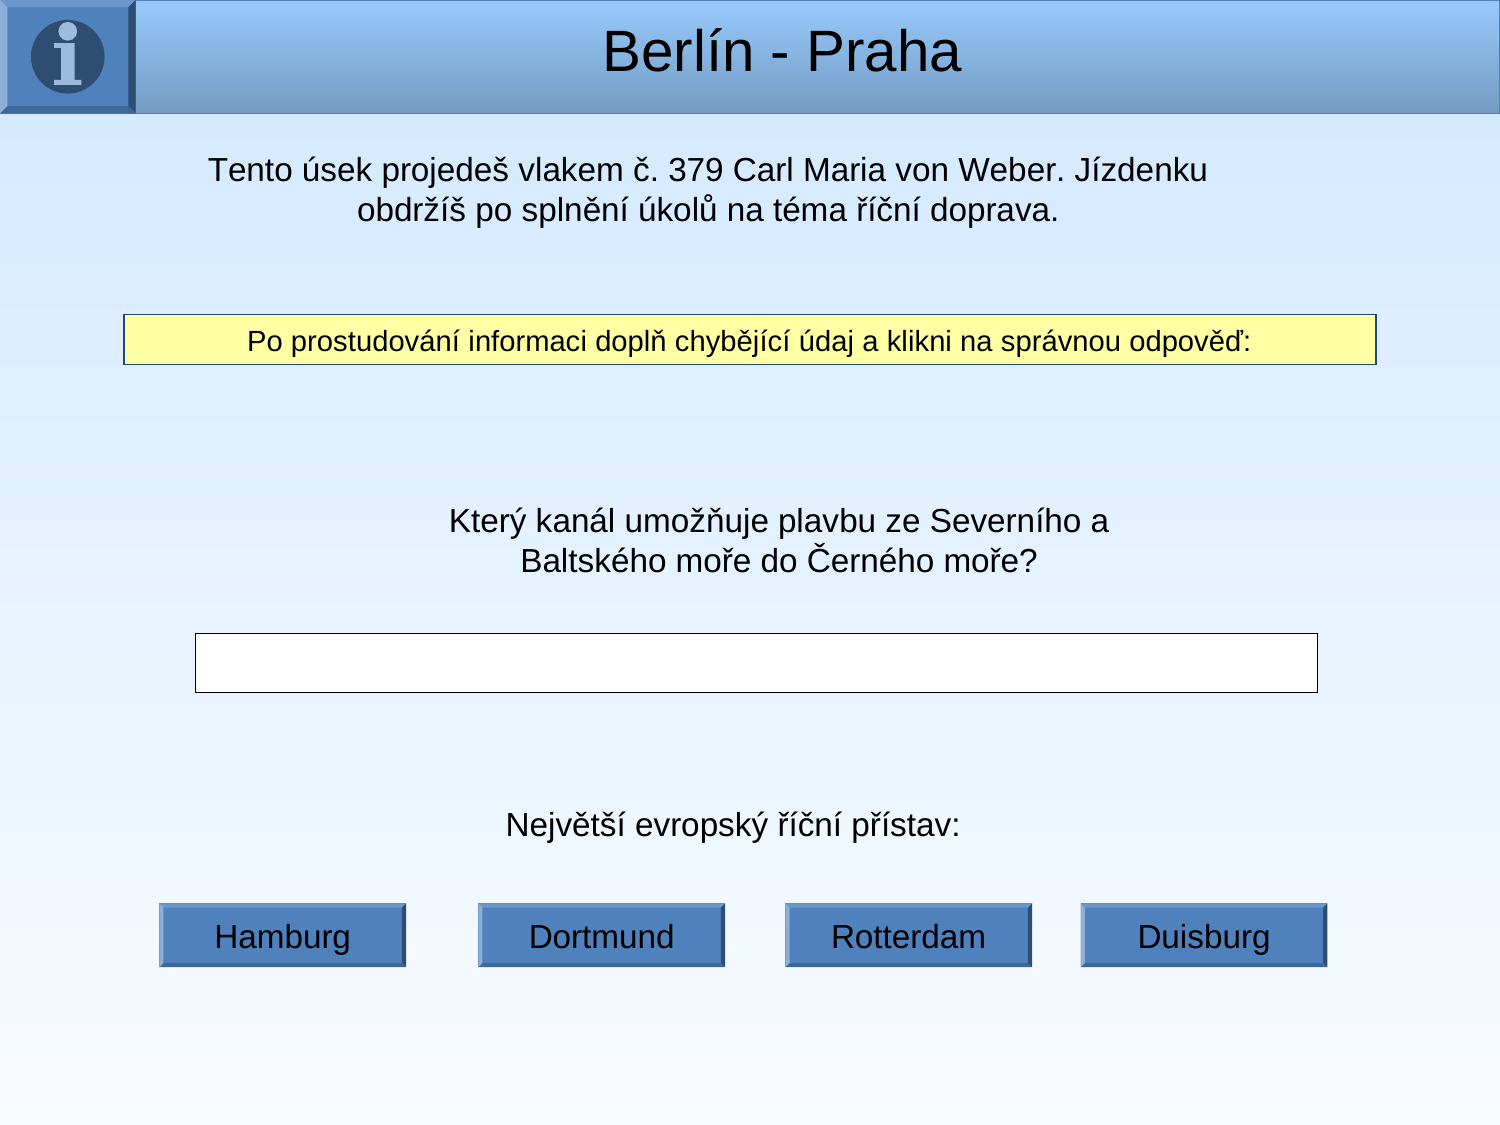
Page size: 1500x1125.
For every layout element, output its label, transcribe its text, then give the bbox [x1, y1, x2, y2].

text_box Dortmund [483, 908, 720, 963]
text_box Po prostudování informaci doplň chybějící údaj a klikni na správnou odpověď: [123, 314, 1377, 365]
text_box Největší evropský říční přístav: [490, 716, 977, 852]
text_box Který kanál umožňuje plavbu ze Severního a Baltského moře do Černého moře? [360, 491, 1199, 587]
text_box Hamburg [164, 908, 401, 963]
text_box Duisburg [1085, 908, 1323, 963]
text_box [1, 0, 1499, 114]
title Berlín - Praha [136, 1, 1499, 102]
text_box Rotterdam [790, 908, 1027, 963]
text_box Tento úsek projedeš vlakem č. 379 Carl Maria von Weber. Jízdenku obdržíš po splnění úkolů na téma říční doprava. [147, 140, 1270, 237]
